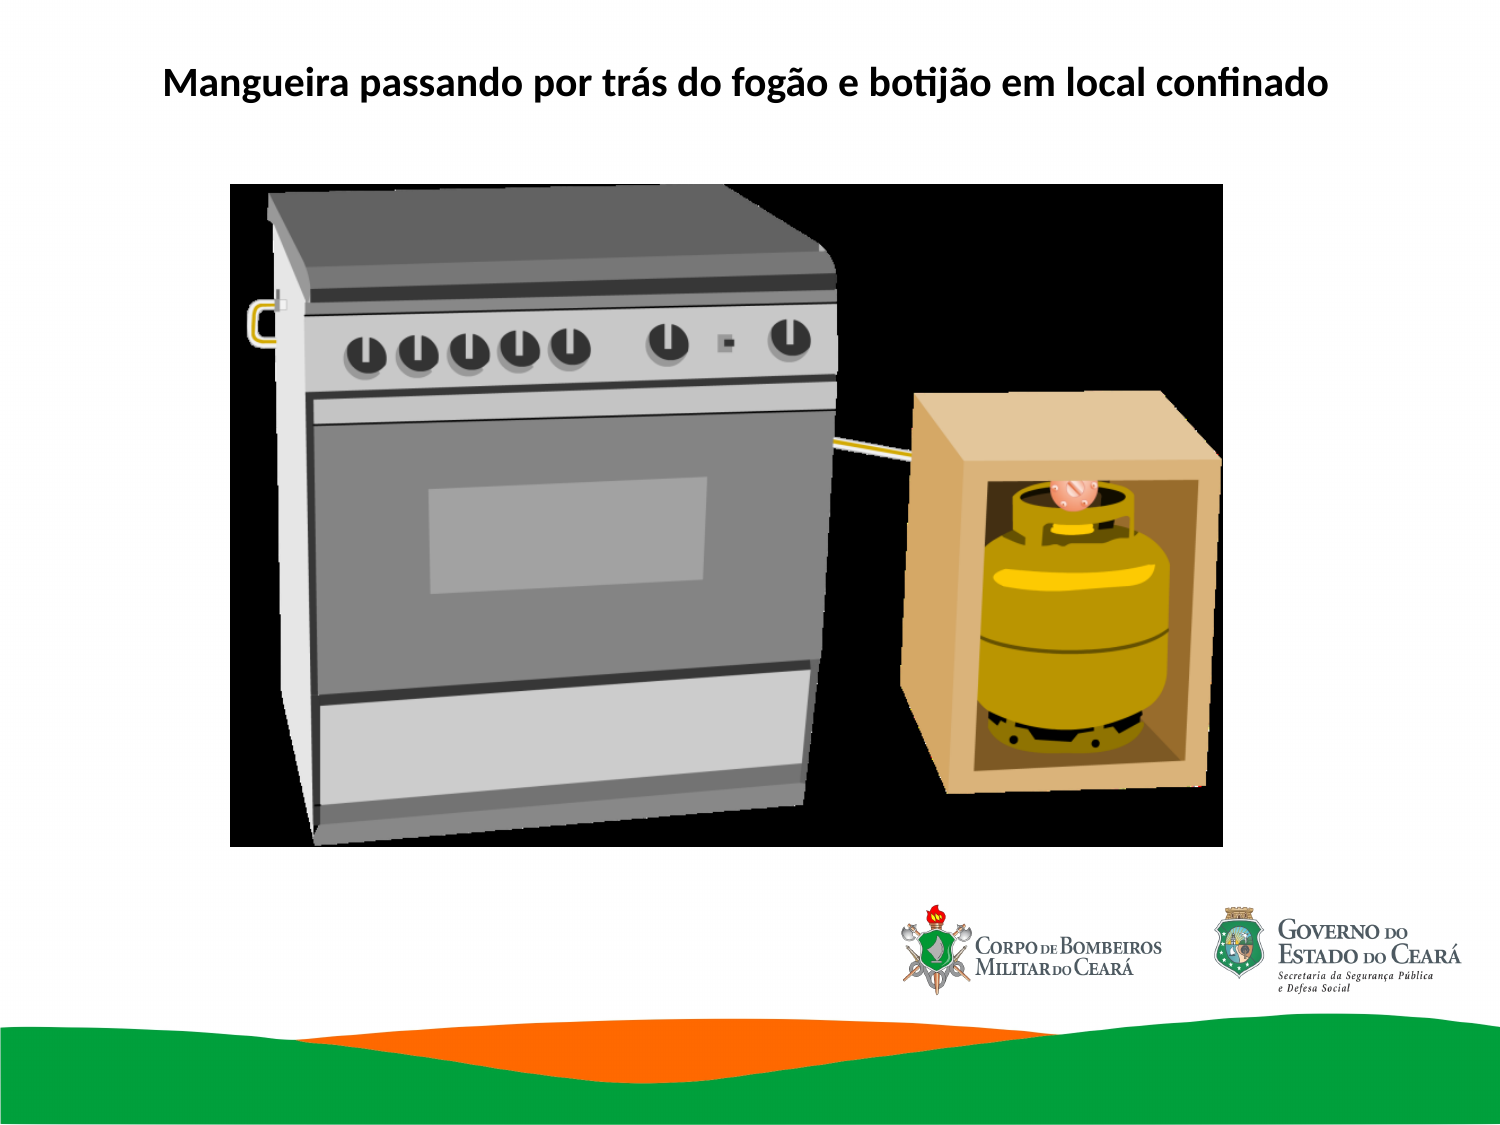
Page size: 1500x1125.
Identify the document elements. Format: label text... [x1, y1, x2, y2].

picture [0, 0, 1500, 1125]
text_box Mangueira passando por trás do fogão e botijão em local confinado [147, 47, 1353, 113]
